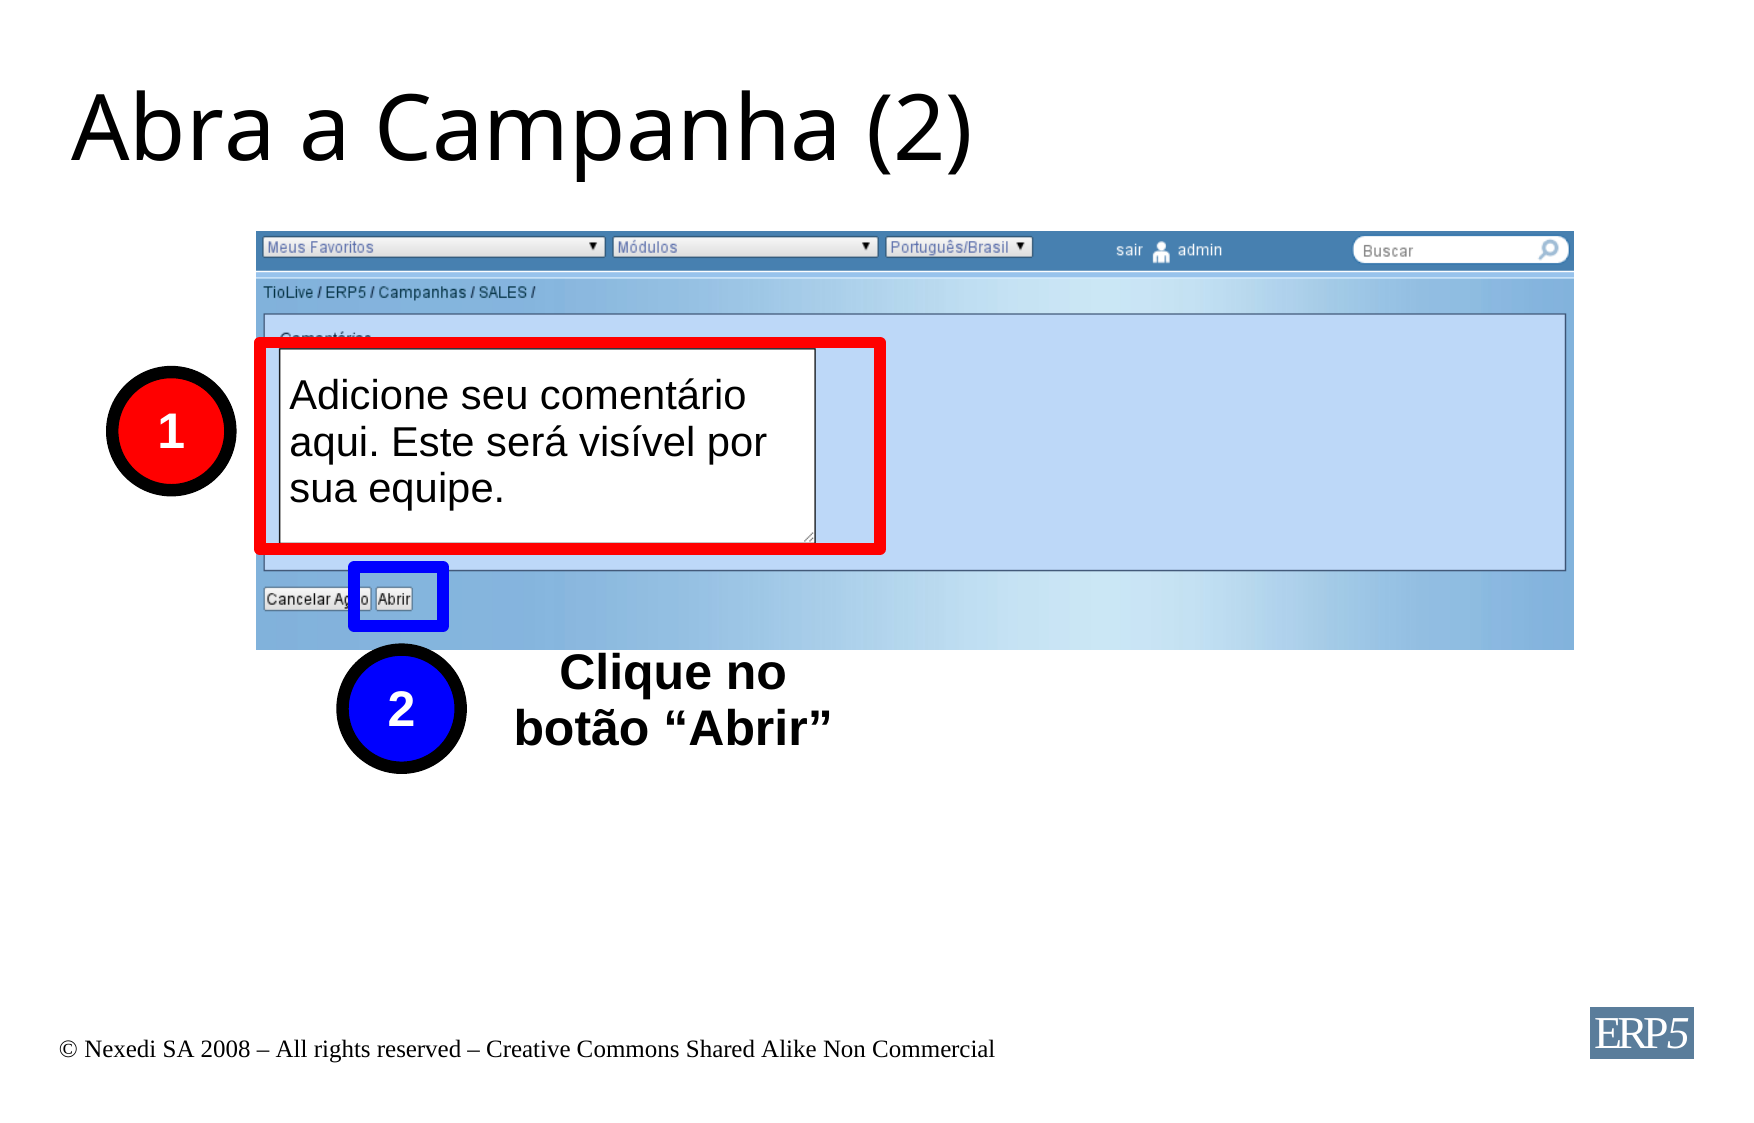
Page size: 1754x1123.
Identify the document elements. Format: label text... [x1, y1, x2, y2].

text_box Clique no botão “Abrir” [496, 644, 851, 756]
title Abra a Campanha (2) [71, 63, 1707, 187]
picture [256, 231, 1574, 650]
text_box 1 [112, 372, 231, 491]
text_box Adicione seu comentário aqui. Este será visível por sua equipe. [289, 372, 821, 520]
picture [266, 348, 874, 543]
text_box 2 [342, 649, 461, 768]
